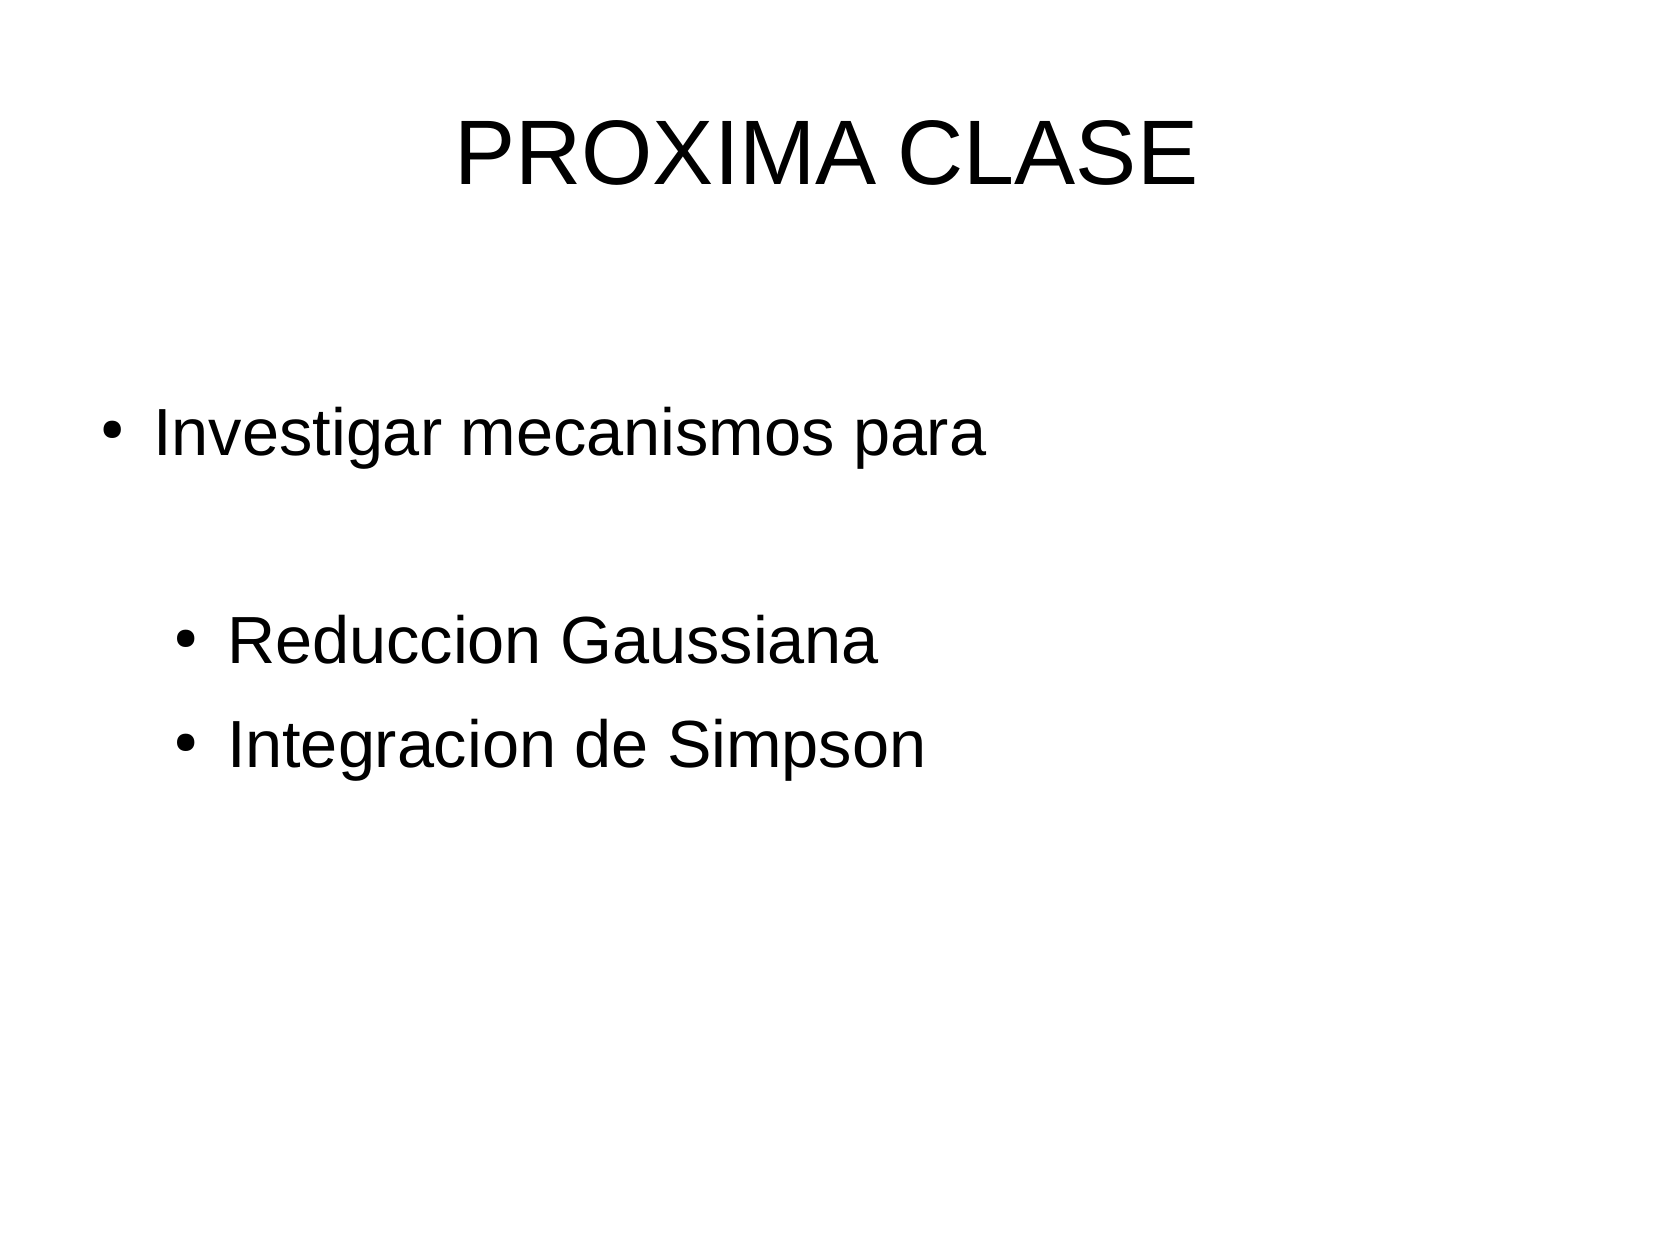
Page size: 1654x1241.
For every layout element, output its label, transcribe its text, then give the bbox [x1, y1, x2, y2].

title PROXIMA CLASE [82, 49, 1571, 257]
list Investigar mecanismos para Reduccion Gaussiana Integracion de Simpson [82, 290, 1571, 1010]
